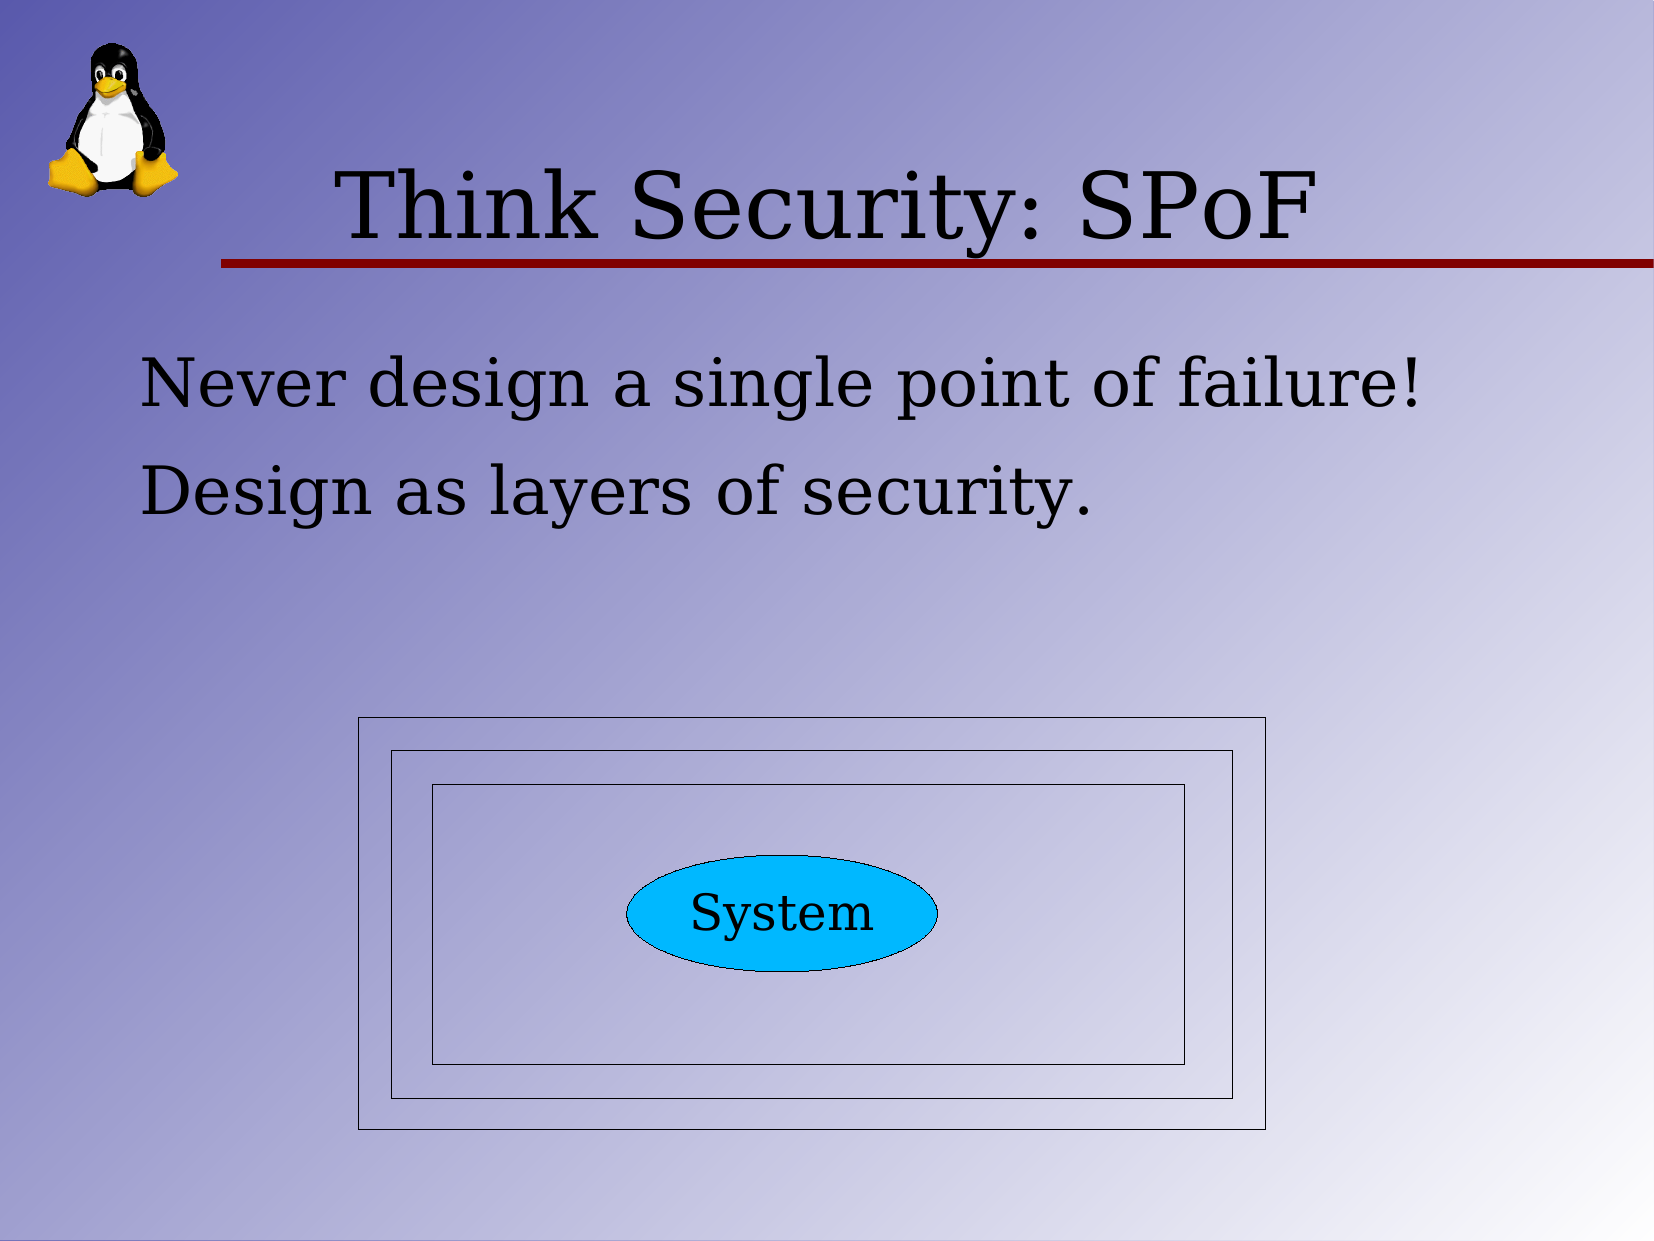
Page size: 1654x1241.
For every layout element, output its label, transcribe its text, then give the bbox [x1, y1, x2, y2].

text_box System [626, 855, 938, 972]
list Never design a single point of failure! Design as layers of security. [121, 344, 1534, 663]
picture [48, 43, 178, 197]
title Think Security: SPoF [121, 102, 1534, 311]
